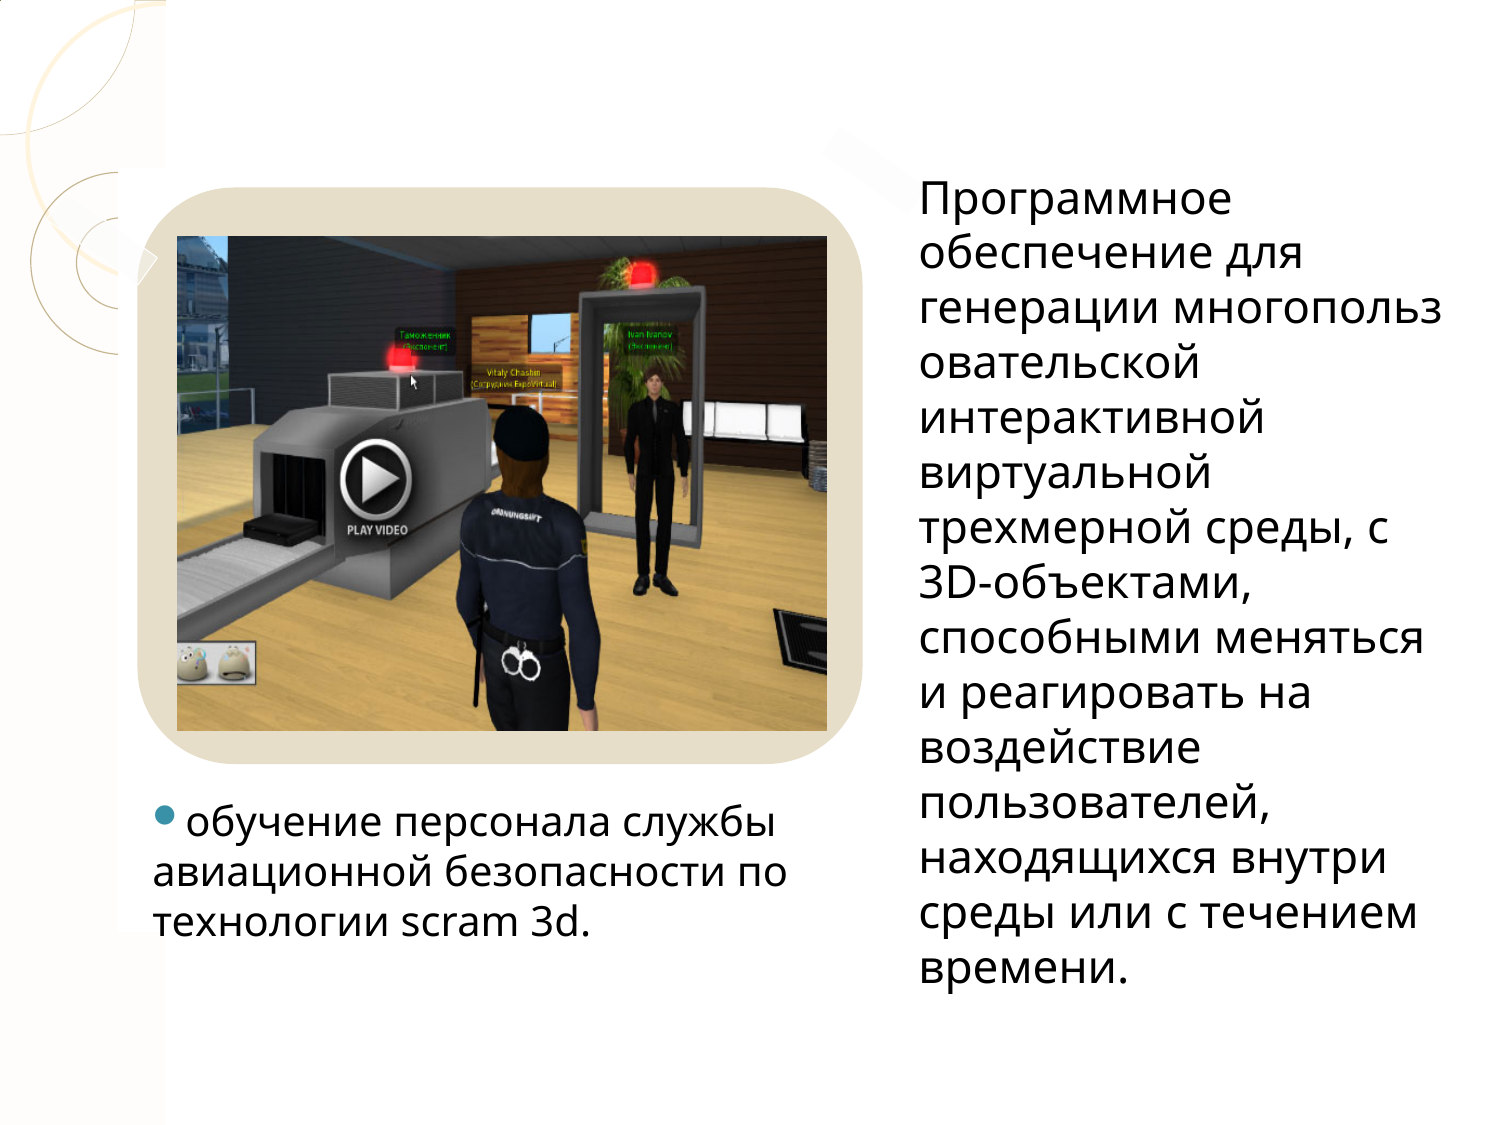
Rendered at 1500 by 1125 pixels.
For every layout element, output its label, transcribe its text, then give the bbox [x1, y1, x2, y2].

list обучение персонала службы авиационной безопасности по технологии scram 3d. [137, 787, 863, 975]
picture [177, 236, 827, 731]
title Программное обеспечение для генерации многопользовательской интерактивной виртуальной трехмерной среды, с 3D-объектами, способными меняться и реагировать на воздействие пользователей, находящихся внутри среды или с течением времени. [903, 160, 1459, 953]
